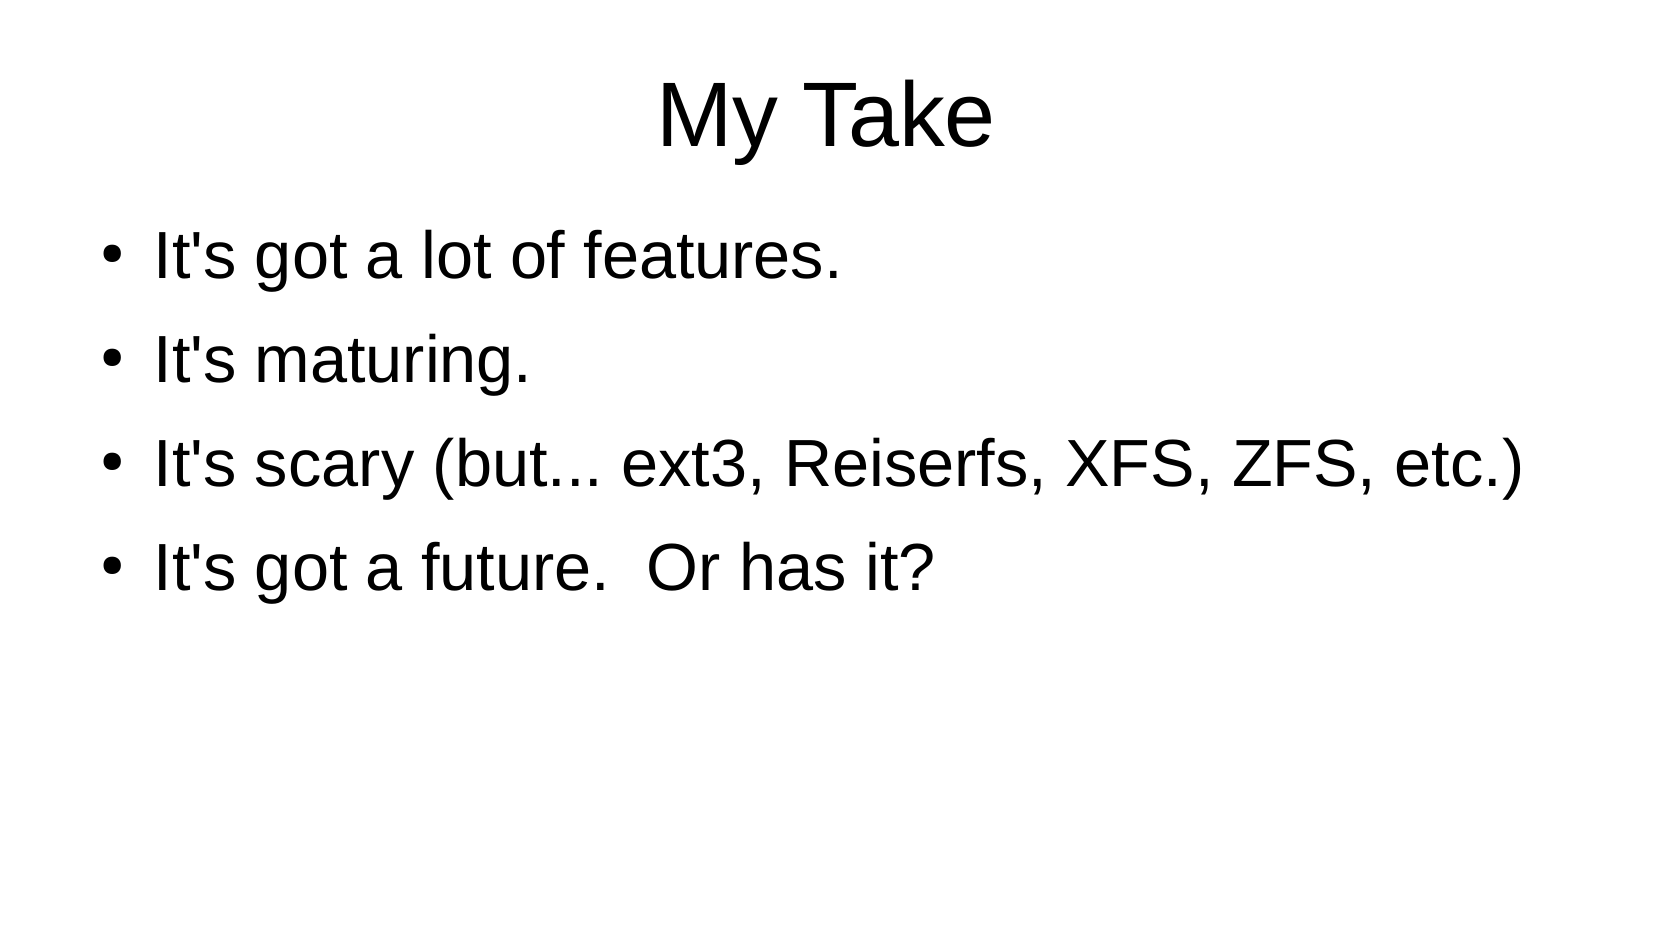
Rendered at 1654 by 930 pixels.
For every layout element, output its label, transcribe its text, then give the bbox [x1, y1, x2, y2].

title My Take [82, 37, 1571, 193]
list It's got a lot of features. It's maturing. It's scary (but... ext3, Reiserfs, XFS, ZFS, etc.) It's got a future. Or has it? [82, 217, 1571, 757]
